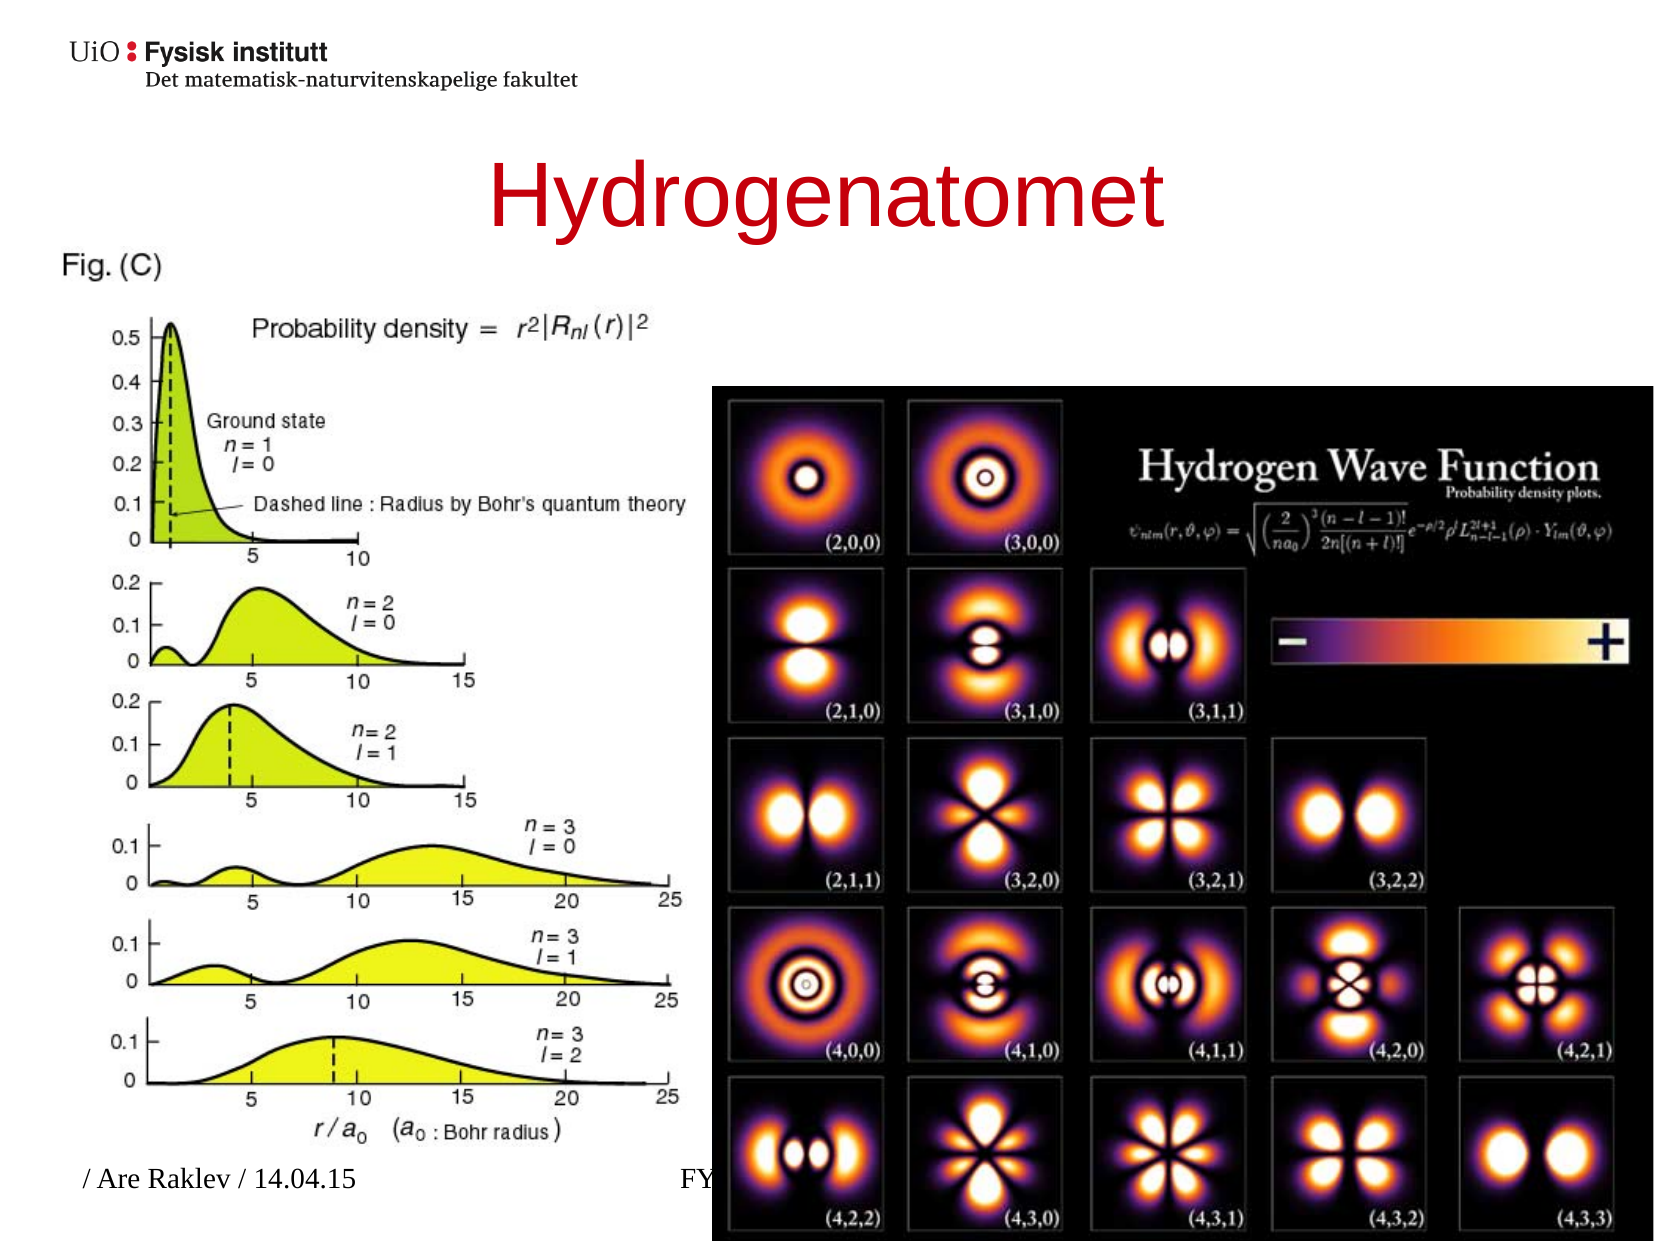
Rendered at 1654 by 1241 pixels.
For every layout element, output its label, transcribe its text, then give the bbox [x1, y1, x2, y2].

title Hydrogenatomet [82, 90, 1571, 298]
picture [712, 386, 1654, 1241]
picture [68, 37, 581, 93]
picture [61, 246, 687, 1147]
